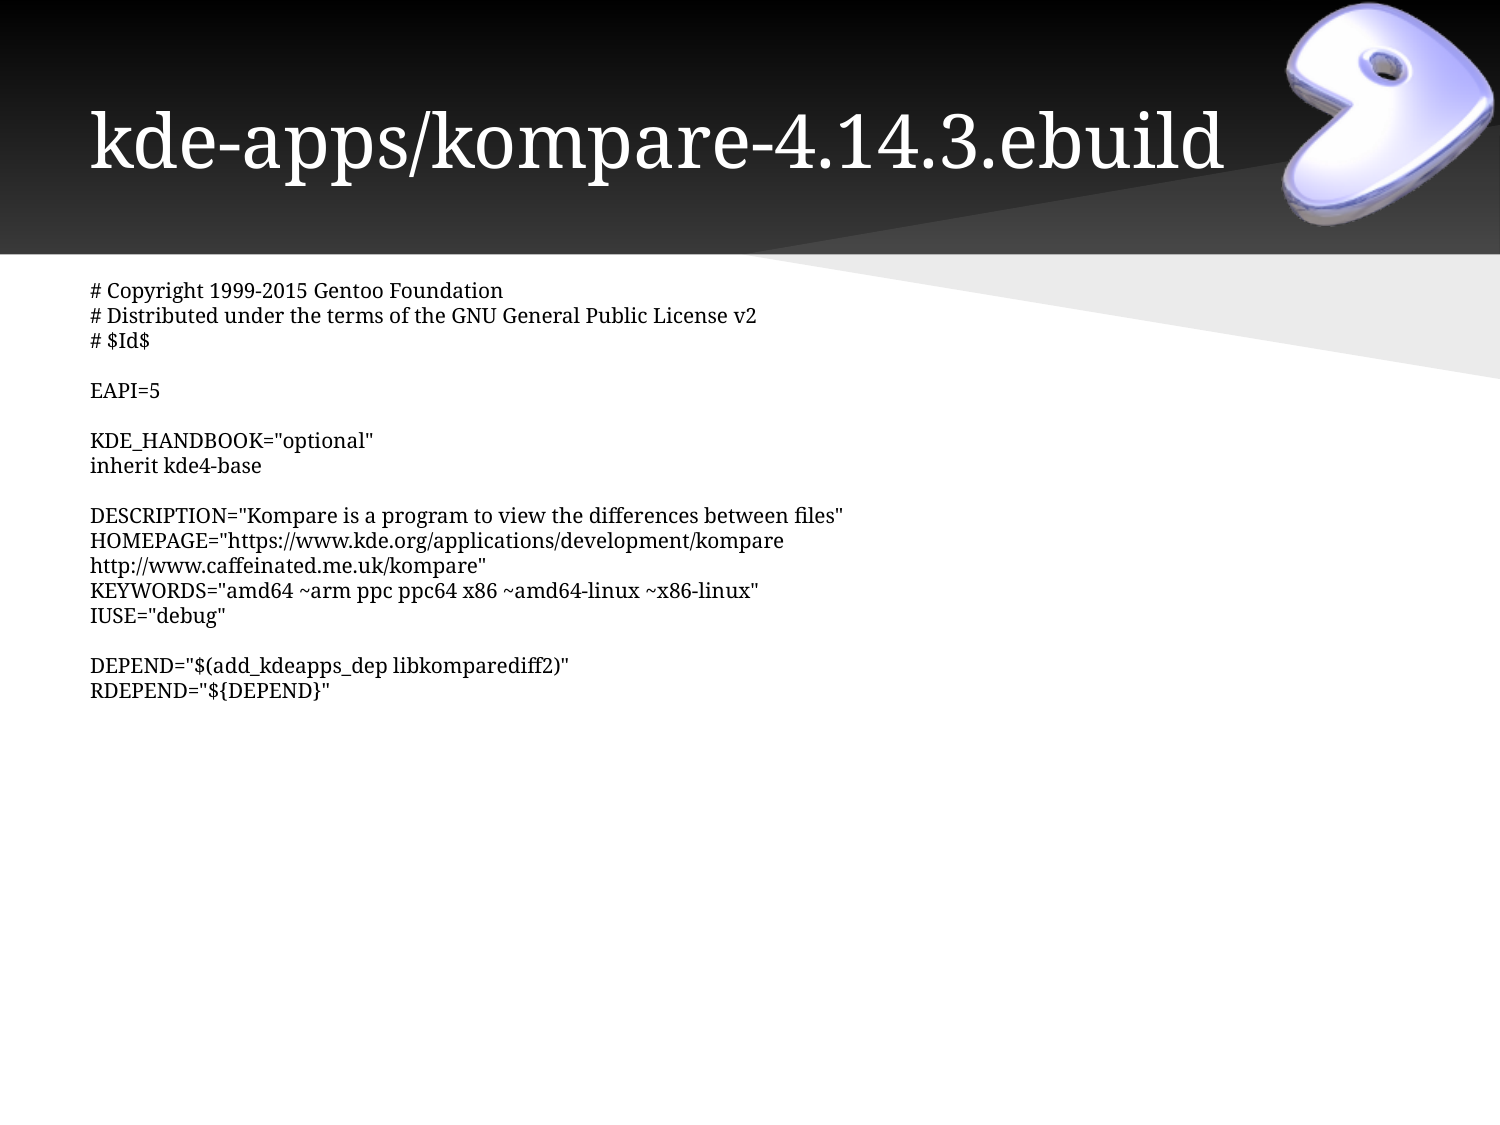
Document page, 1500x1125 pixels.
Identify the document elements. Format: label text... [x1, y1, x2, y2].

list # Copyright 1999-2015 Gentoo Foundation # Distributed under the terms of the GNU General Public License v2 # $Id$ EAPI=5 KDE_HANDBOOK="optional" inherit kde4-base DESCRIPTION="Kompare is a program to view the differences between files" HOMEPAGE="https://www.kde.org/applications/development/kompare http://www.caffeinated.me.uk/kompare" KEYWORDS="amd64 ~arm ppc ppc64 x86 ~amd64-linux ~x86-linux" IUSE="debug" DEPEND="$(add_kdeapps_dep libkomparediff2)" RDEPEND="${DEPEND}" [75, 262, 1425, 1078]
picture [1271, 0, 1500, 233]
title kde-apps/kompare-4.14.3.ebuild [75, 45, 1425, 233]
